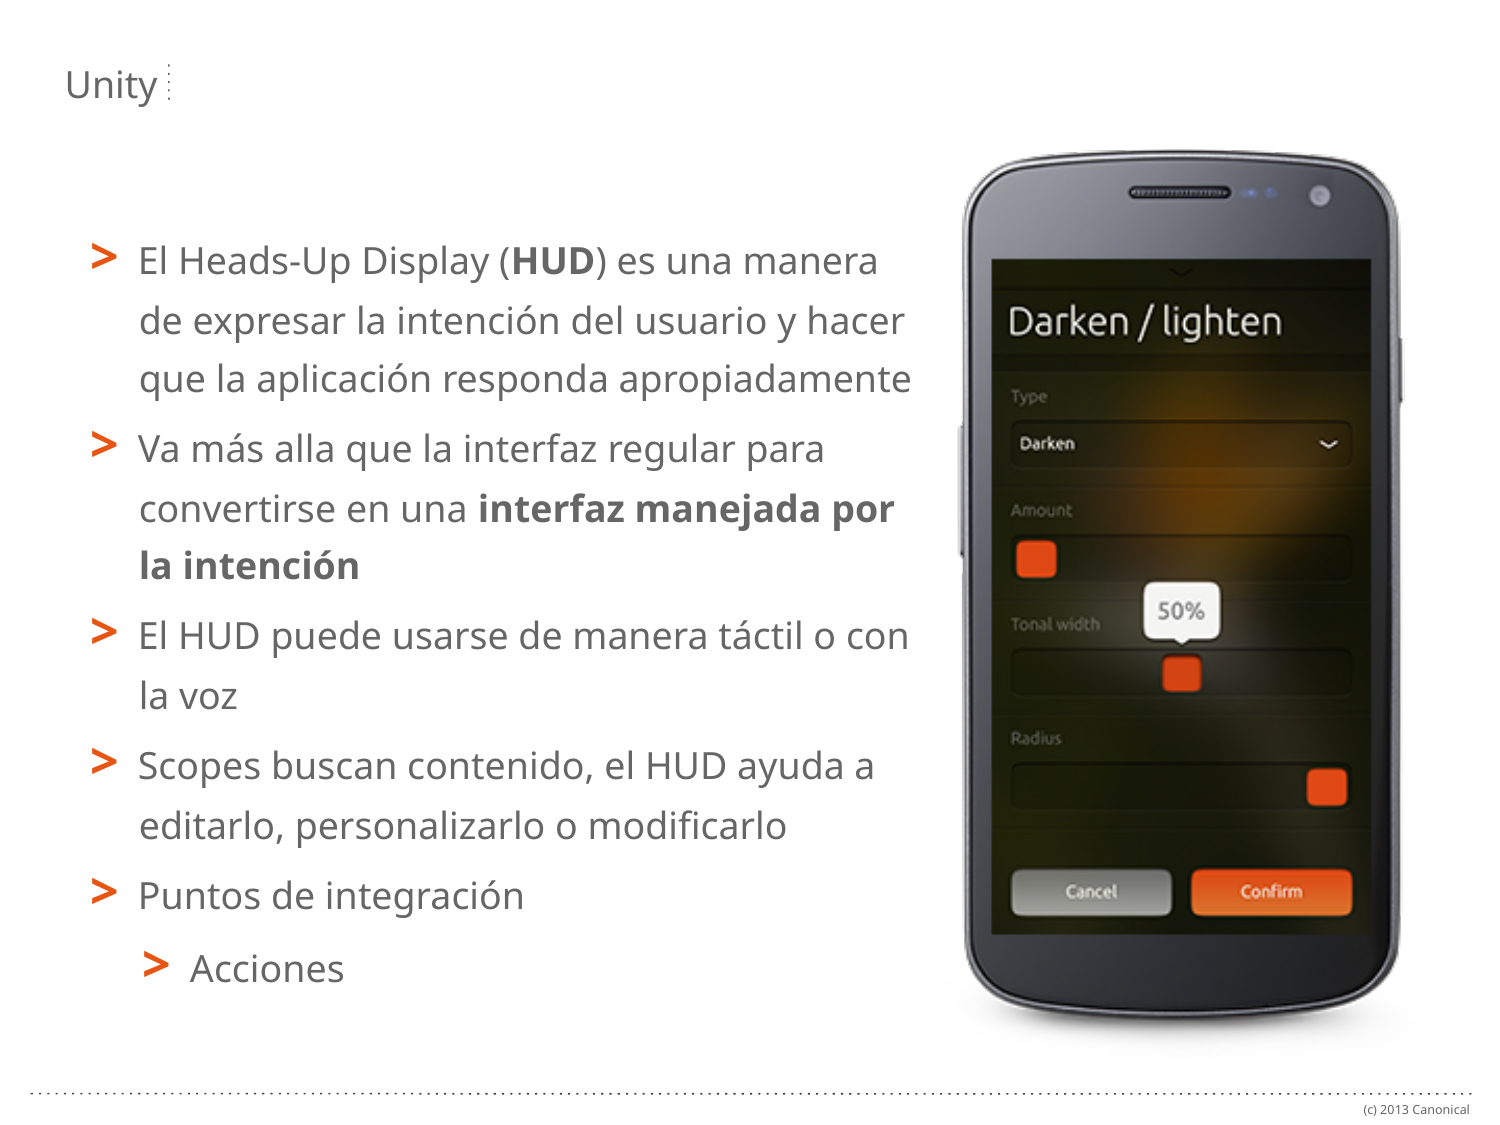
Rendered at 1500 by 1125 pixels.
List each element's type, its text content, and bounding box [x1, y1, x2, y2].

picture [915, 149, 1453, 1081]
title Unity [49, 53, 503, 114]
list > El Heads-Up Display (HUD) es una manera de expresar la intención del usuario y hacer que la aplicación responda apropiadamente > Va más alla que la interfaz regular para convertirse en una interfaz manejada por la intención > El HUD puede usarse de manera táctil o con la voz > Scopes buscan contenido, el HUD ayuda a editarlo, personalizarlo o modificarlo > Puntos de integración > Acciones [75, 209, 915, 1078]
text_box (c) 2013 Canonical [19, 1099, 1485, 1119]
